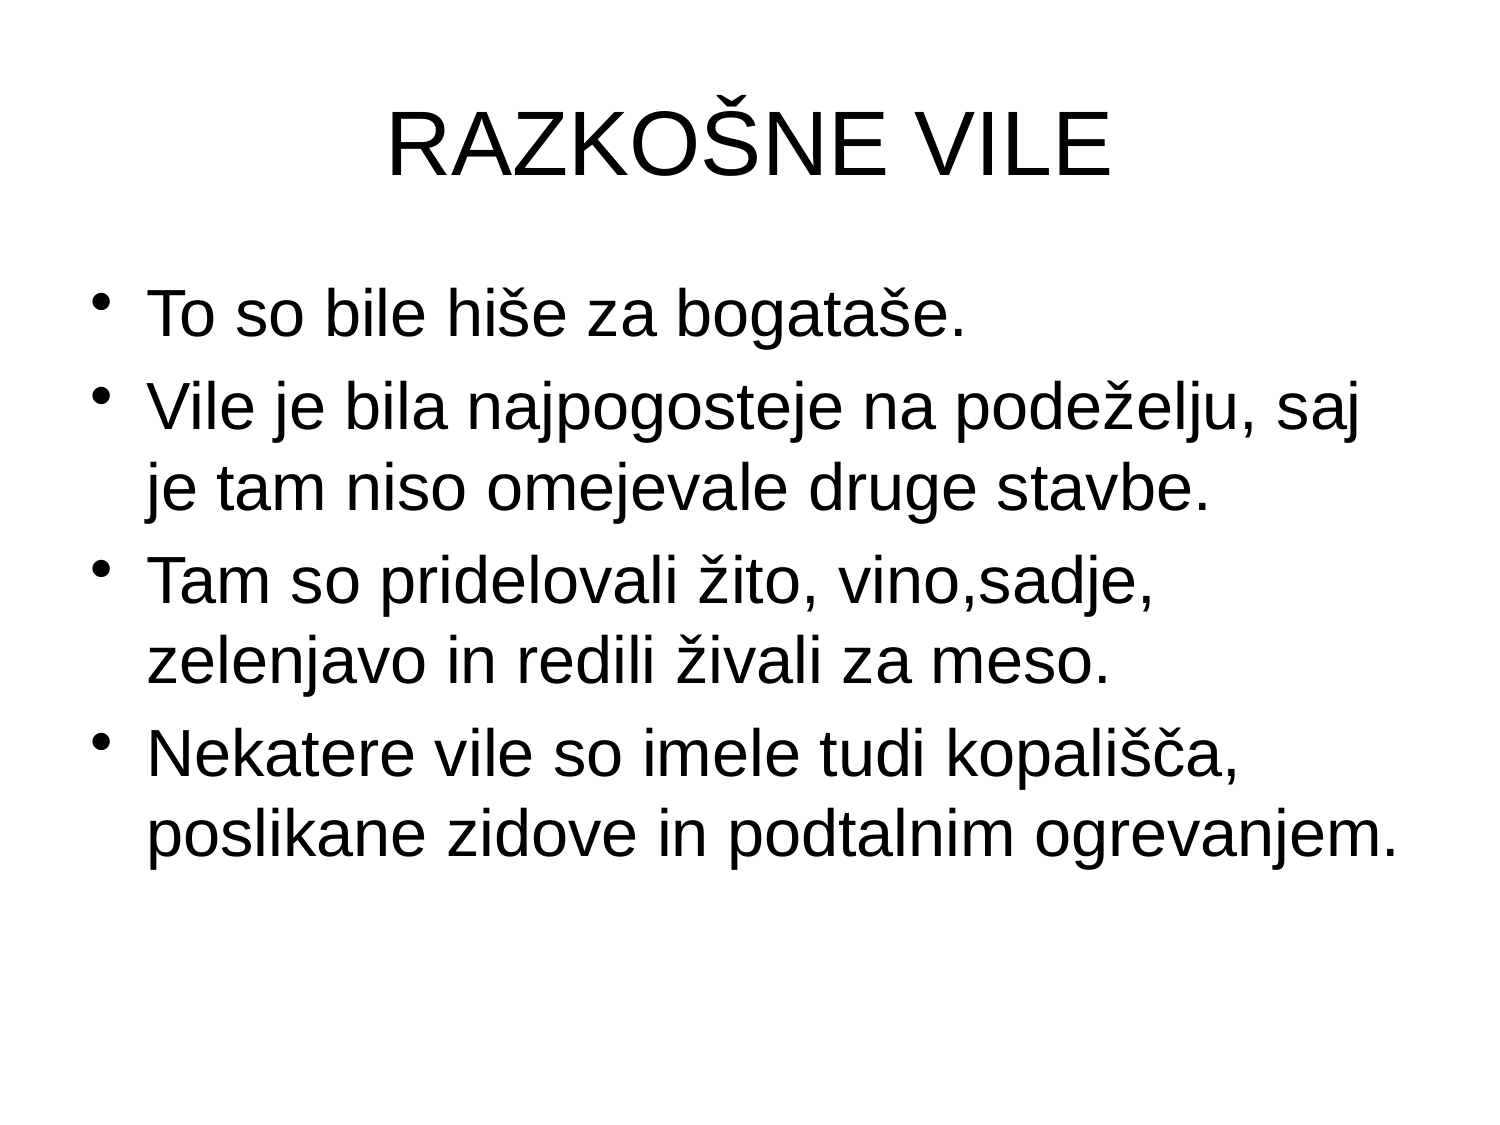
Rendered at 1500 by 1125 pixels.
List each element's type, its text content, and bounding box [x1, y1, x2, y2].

title RAZKOŠNE VILE [75, 45, 1425, 233]
list To so bile hiše za bogataše. Vile je bila najpogosteje na podeželju, saj je tam niso omejevale druge stavbe. Tam so pridelovali žito, vino,sadje, zelenjavo in redili živali za meso. Nekatere vile so imele tudi kopališča, poslikane zidove in podtalnim ogrevanjem. [75, 262, 1425, 1005]
